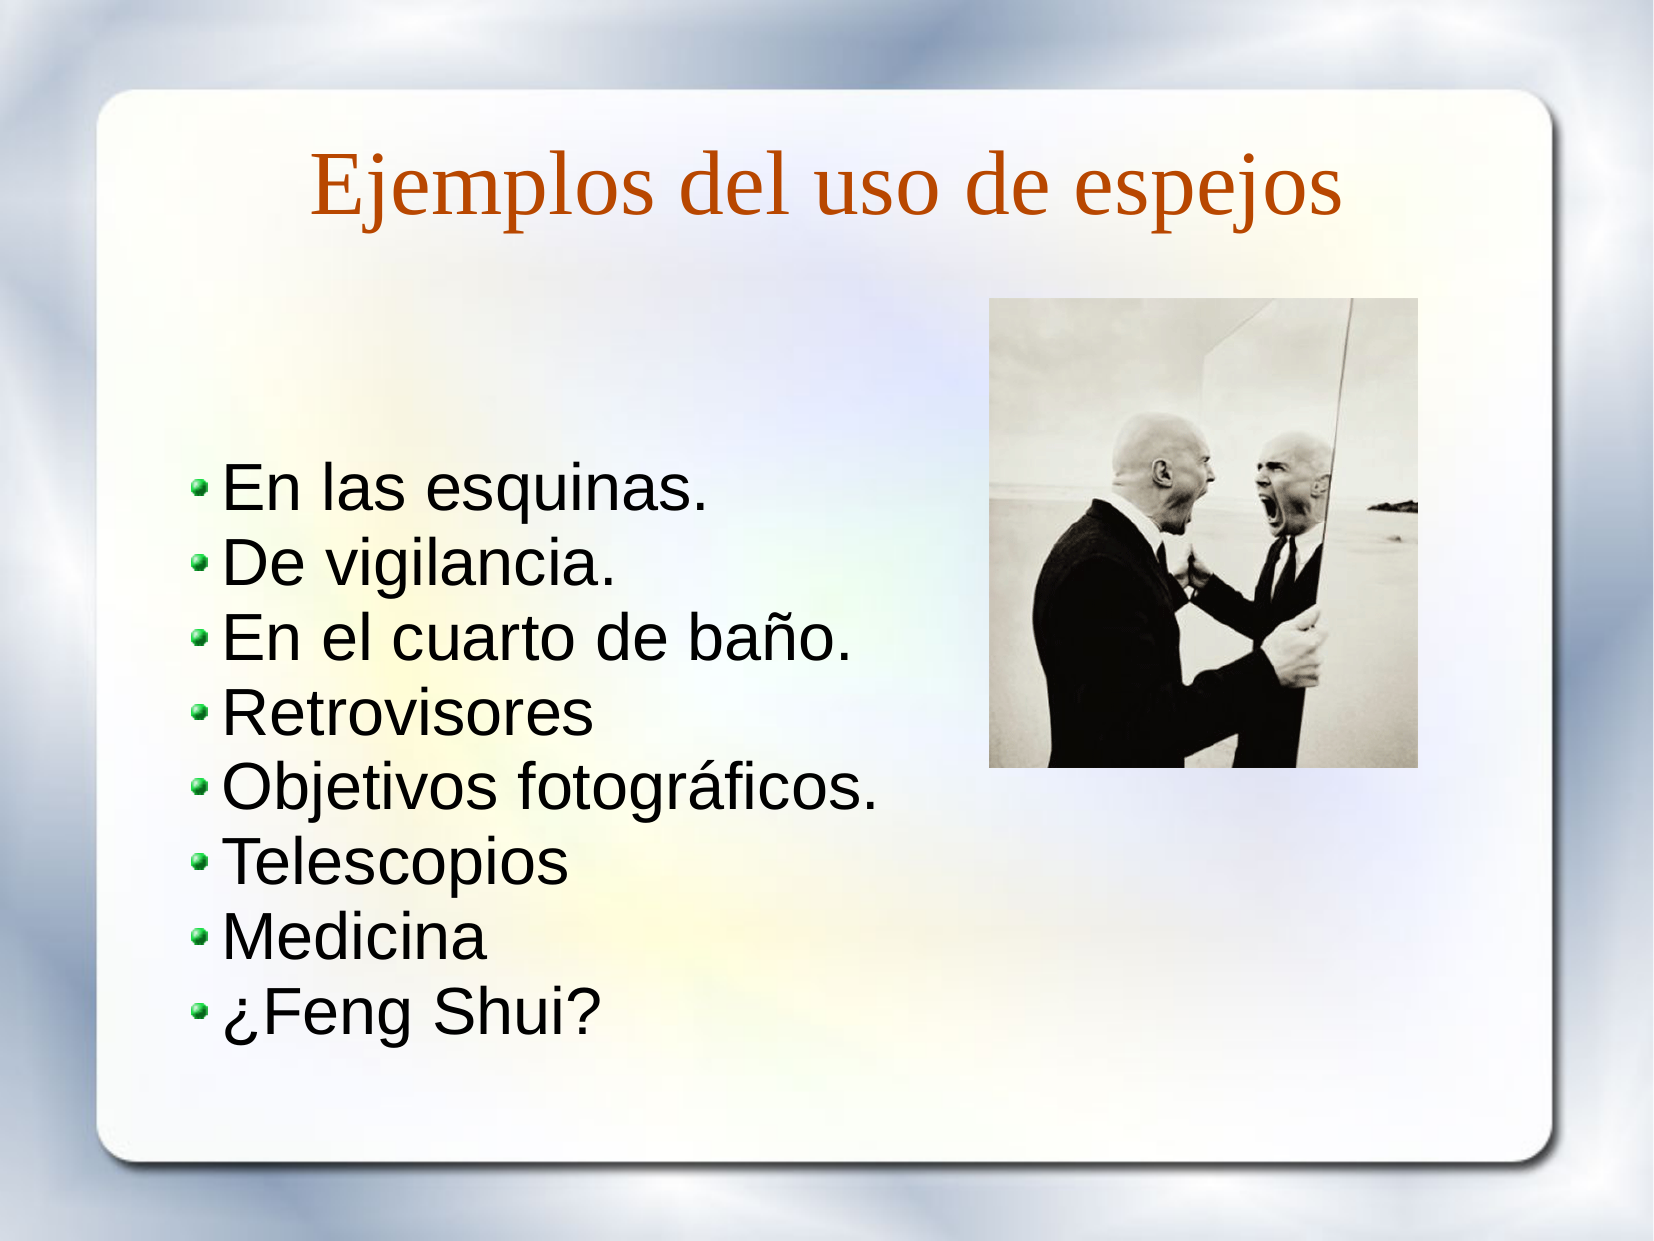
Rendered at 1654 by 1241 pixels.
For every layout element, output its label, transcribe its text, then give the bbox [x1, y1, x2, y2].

title Ejemplos del uso de espejos [121, 132, 1534, 235]
text_box En las esquinas. De vigilancia. En el cuarto de baño. Retrovisores Objetivos fotográficos. Telescopios Medicina ¿Feng Shui? [177, 442, 916, 1056]
picture [0, 0, 1654, 1241]
